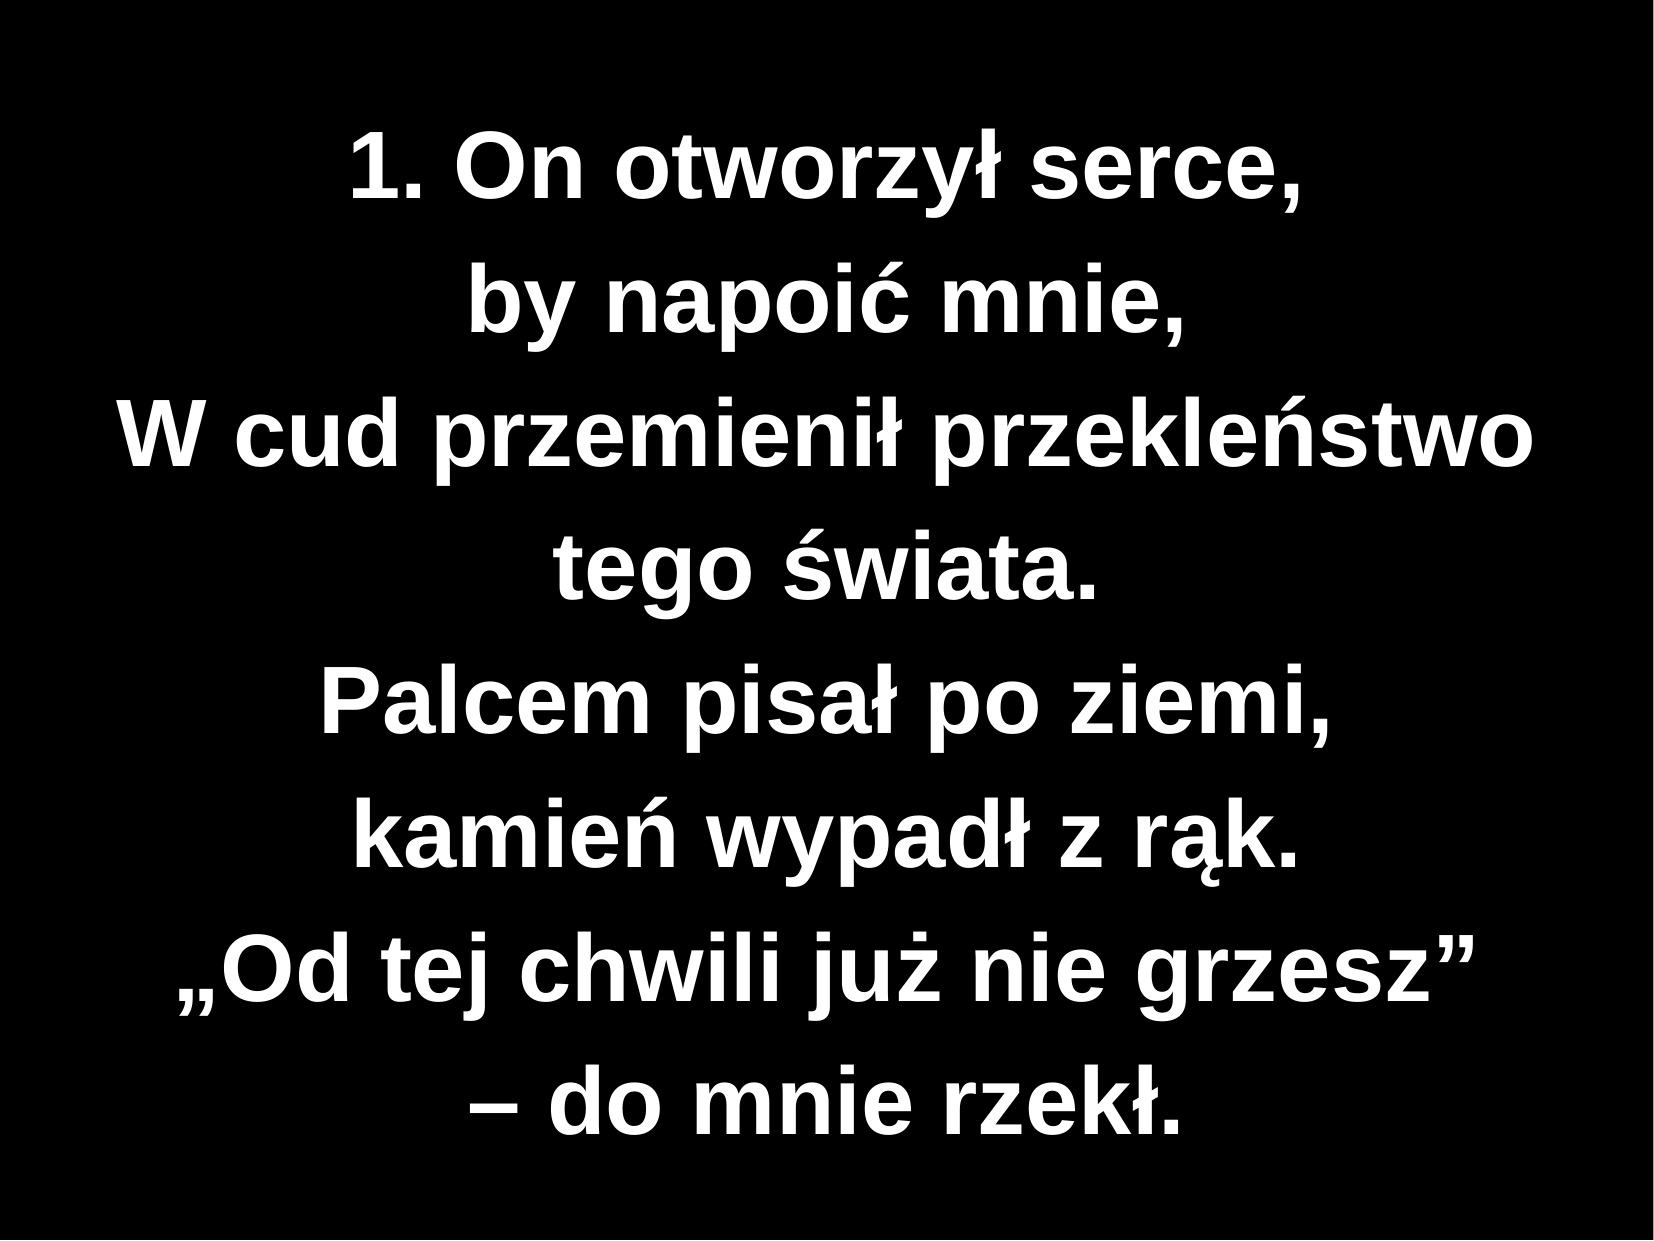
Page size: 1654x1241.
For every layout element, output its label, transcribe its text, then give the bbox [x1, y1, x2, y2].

subtitle 1. On otworzył serce, by napoić mnie, W cud przemienił przekleństwo tego świata. Palcem pisał po ziemi, kamień wypadł z rąk. „Od tej chwili już nie grzesz” – do mnie rzekł. [0, 0, 1654, 1241]
